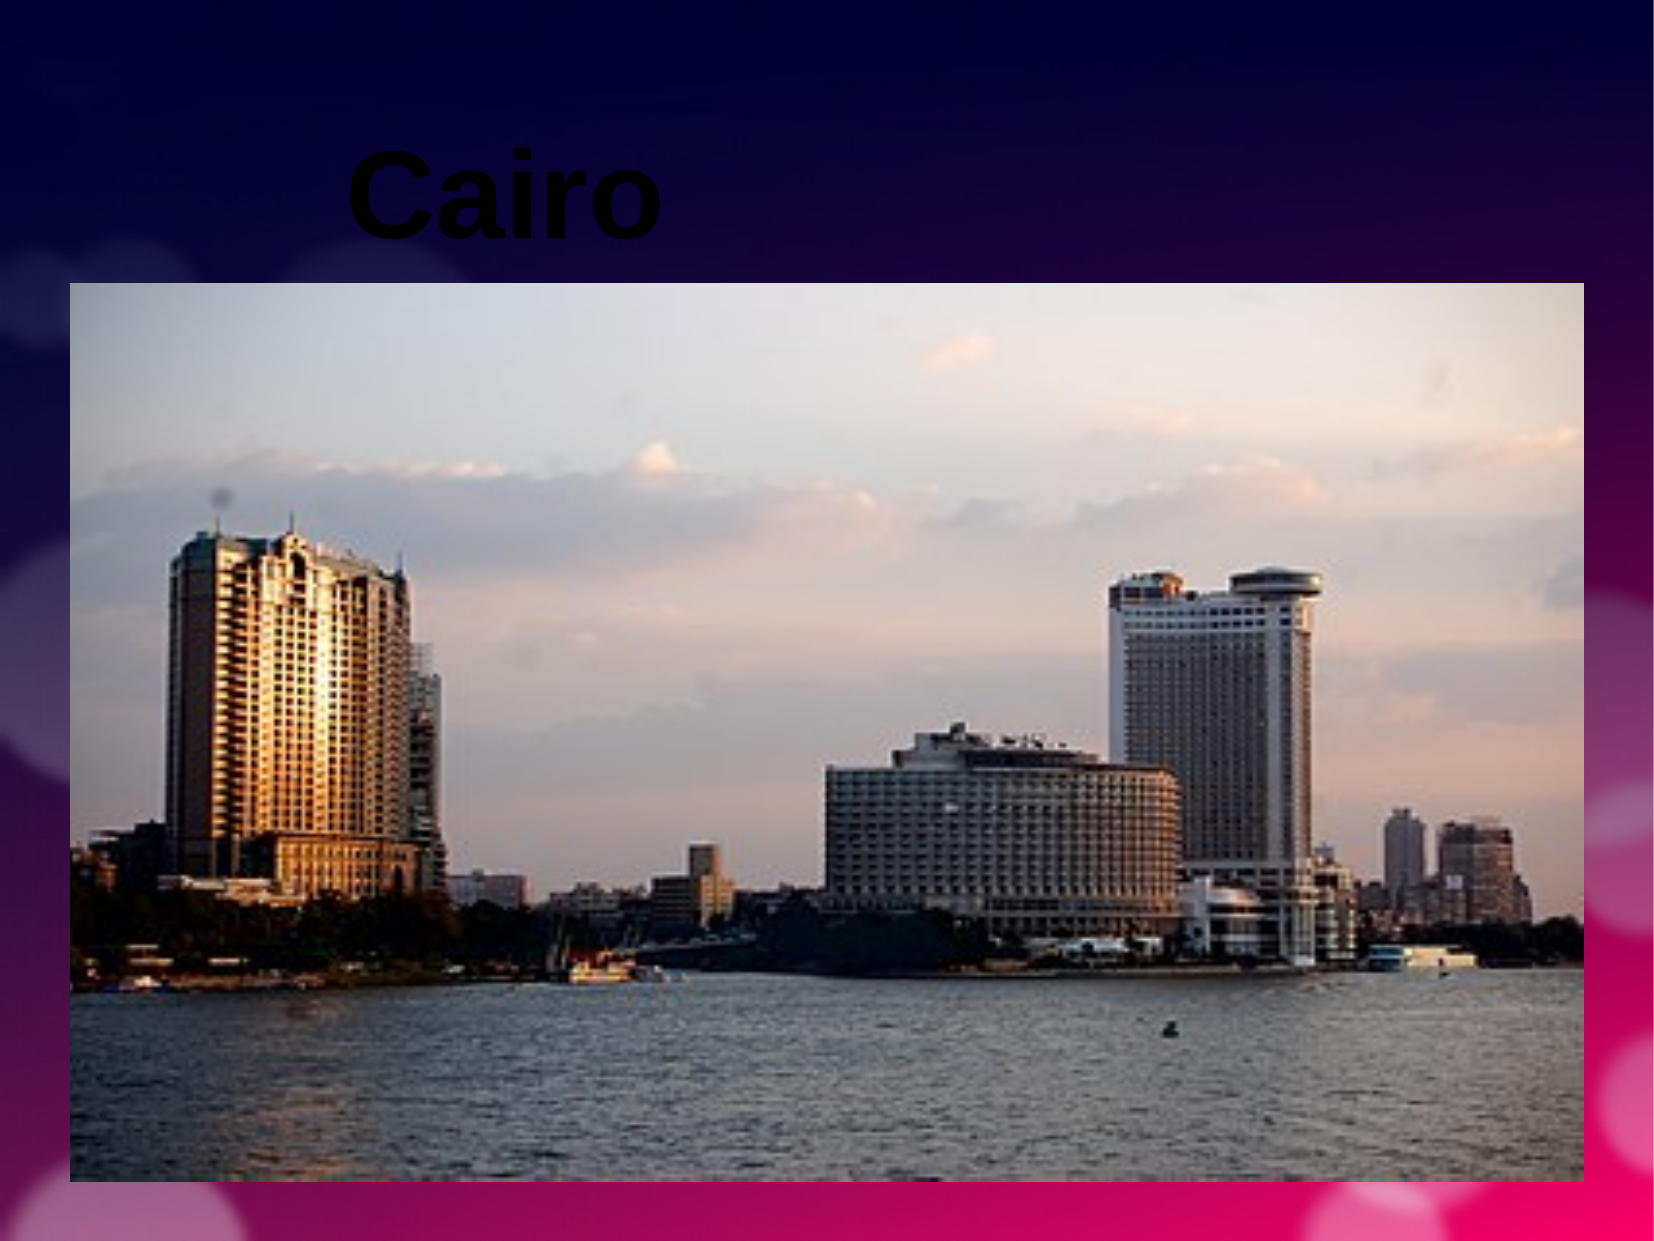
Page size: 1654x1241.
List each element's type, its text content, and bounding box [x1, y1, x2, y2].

picture [70, 283, 1584, 1182]
text_box Cairo [330, 118, 1312, 273]
